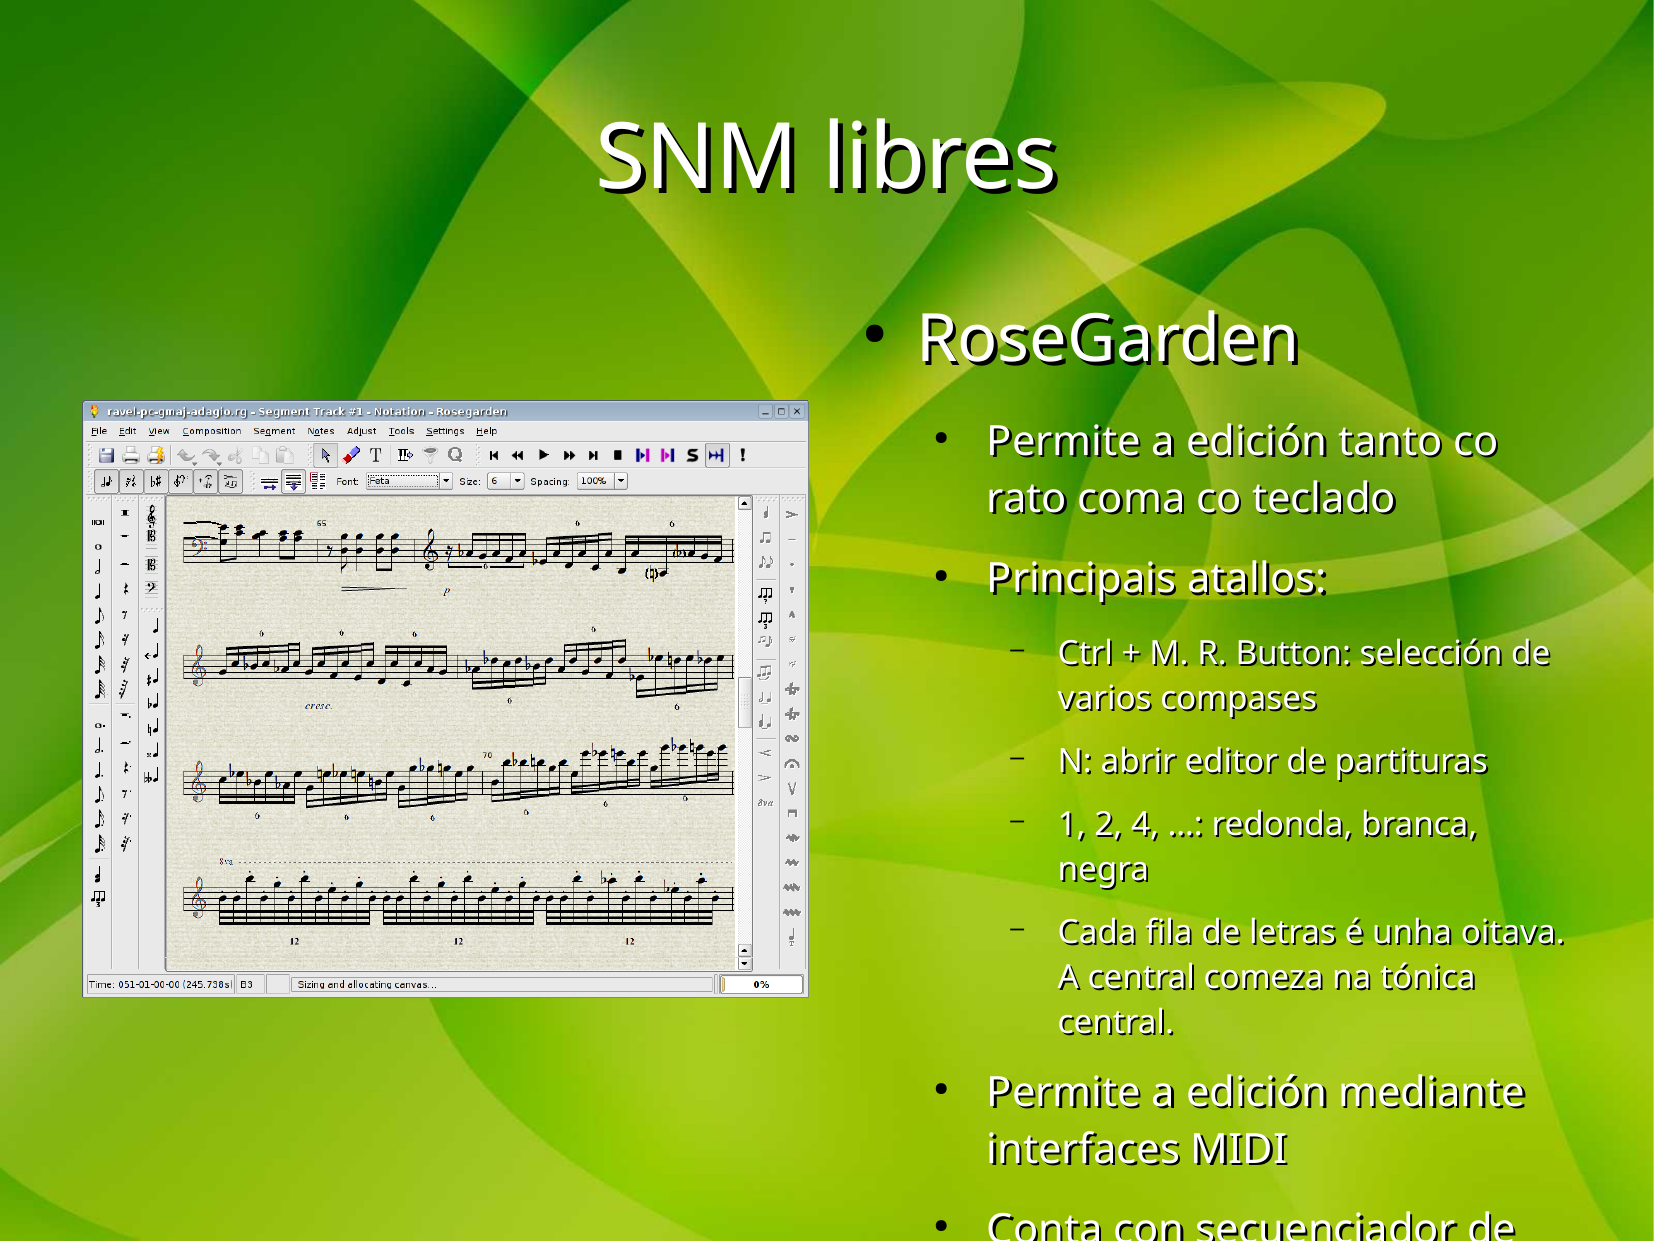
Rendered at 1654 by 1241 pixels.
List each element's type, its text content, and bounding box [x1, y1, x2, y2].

picture [1317, 1226, 1327, 1241]
picture [1087, 1235, 1095, 1240]
picture [1047, 1226, 1057, 1241]
picture [1421, 1226, 1432, 1240]
picture [1396, 1226, 1406, 1240]
picture [1372, 1235, 1380, 1240]
picture [1475, 1226, 1485, 1240]
title SNM libres [82, 49, 1571, 257]
picture [1021, 1226, 1032, 1240]
picture [1168, 1226, 1177, 1241]
picture [1141, 1226, 1152, 1240]
list RoseGarden Permite a edición tanto co rato coma co teclado Principais atallos: Ctrl + M. R. Button: selección de varios compases N: abrir editor de partituras 1, 2, 4, …: redonda, branca, negra Cada fila de letras é unha oitava. A central comeza na tónica central. Permite a edición mediante interfaces MIDI Conta con secuenciador de audio/MIDI [845, 290, 1572, 1187]
picture [0, 0, 1654, 1241]
